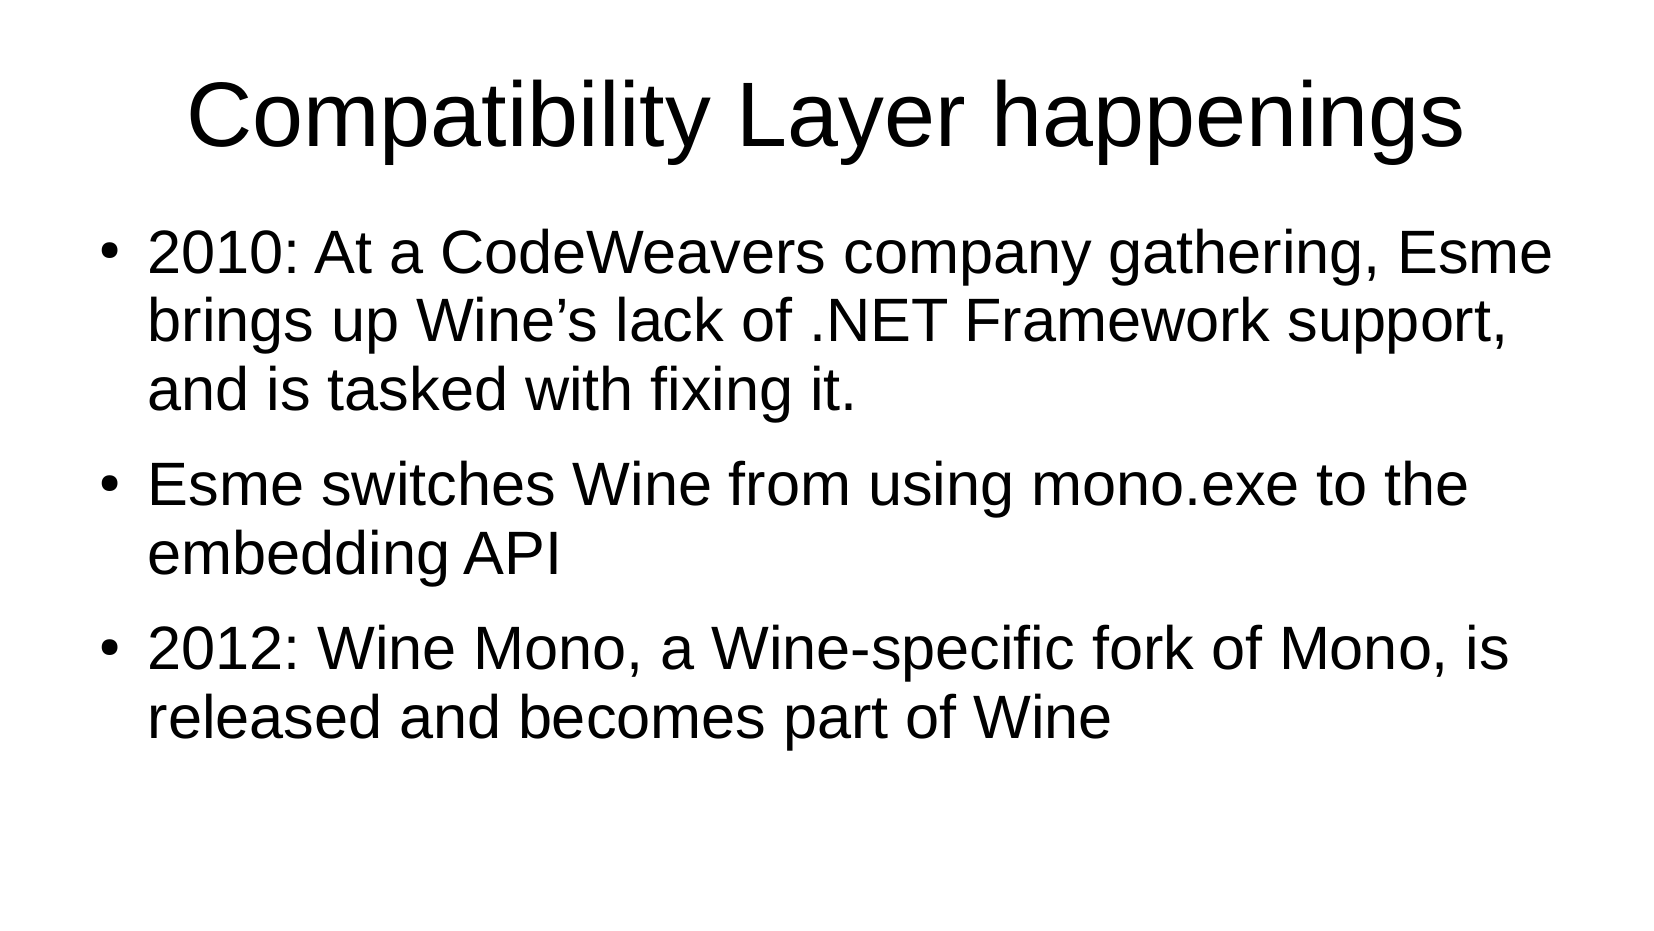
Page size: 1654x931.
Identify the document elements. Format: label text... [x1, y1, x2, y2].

title Compatibility Layer happenings [82, 37, 1571, 193]
list 2010: At a CodeWeavers company gathering, Esme brings up Wine’s lack of .NET Framework support, and is tasked with fixing it. Esme switches Wine from using mono.exe to the embedding API 2012: Wine Mono, a Wine-specific fork of Mono, is released and becomes part of Wine [82, 217, 1571, 758]
